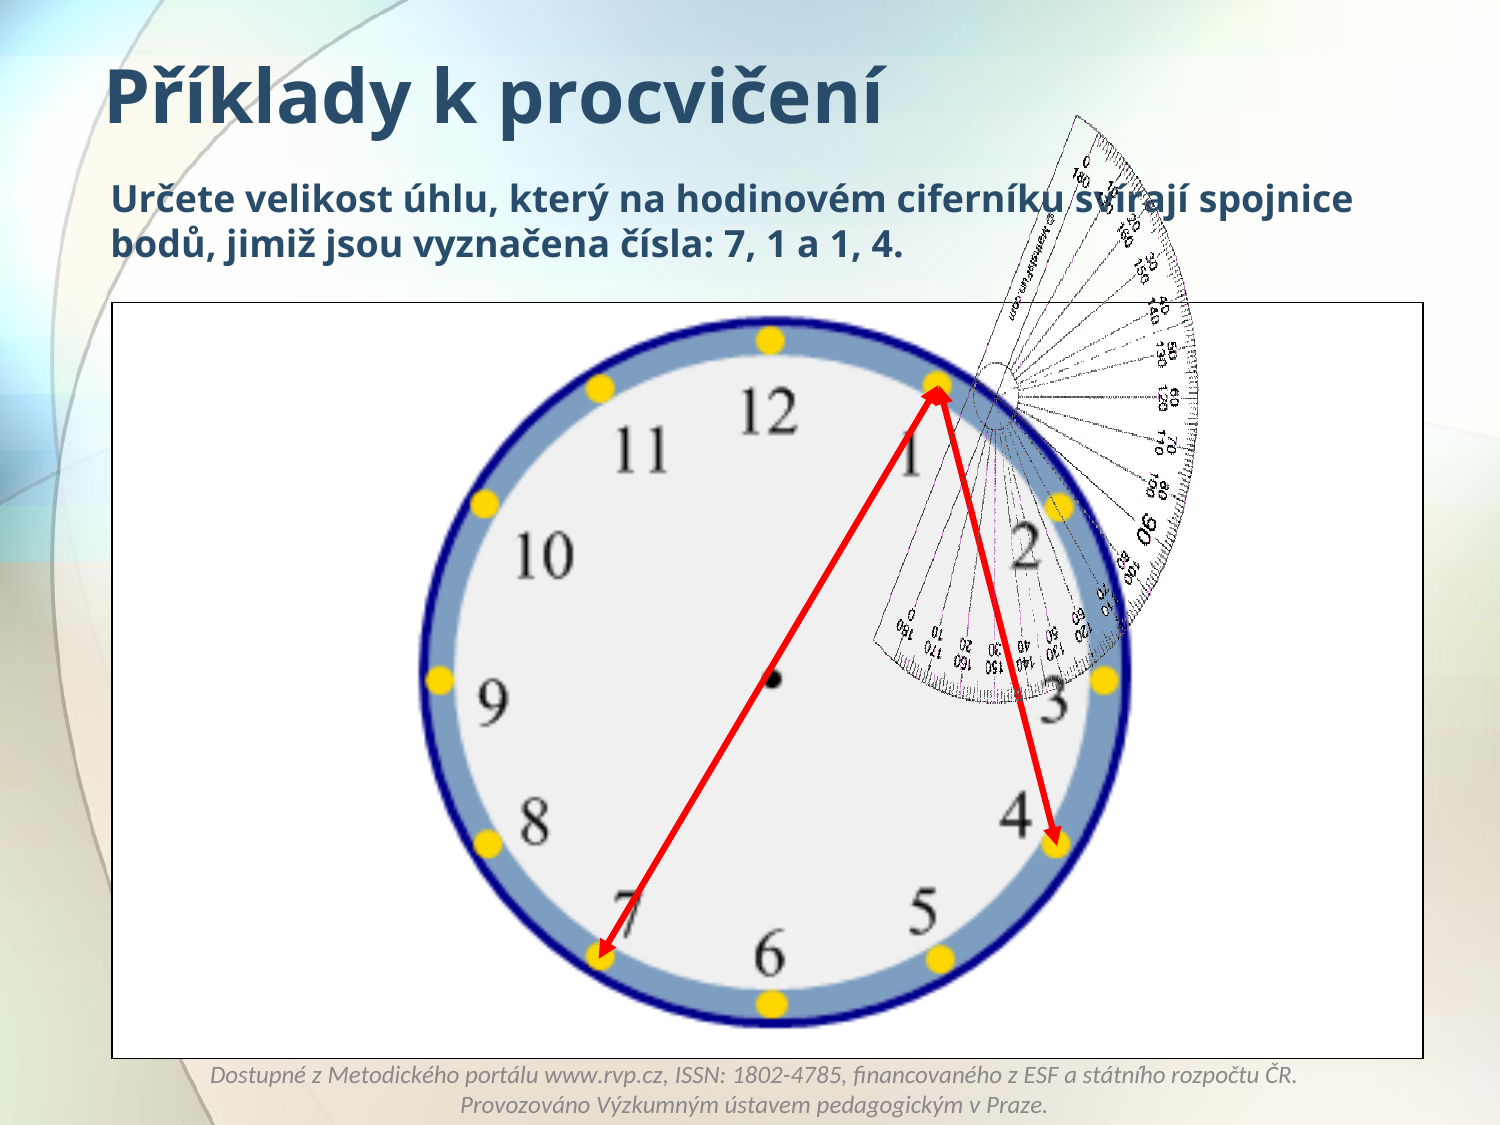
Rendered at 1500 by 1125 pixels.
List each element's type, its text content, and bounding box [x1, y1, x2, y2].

picture [0, 0, 1500, 1125]
title Příklady k procvičení [88, 54, 1424, 150]
text_box Určete velikost úhlu, který na hodinovém ciferníku svírají spojnice bodů, jimiž jsou vyznačena čísla: 7, 1 a 1, 4. [95, 172, 865, 268]
text_box Určete velikost úhlu, který na hodinovém ciferníku svírají spojnice bodů, jimiž jsou vyznačena čísla: 7, 1 a 1, 4. [1280, 172, 1471, 268]
text_box [112, 302, 1424, 1059]
